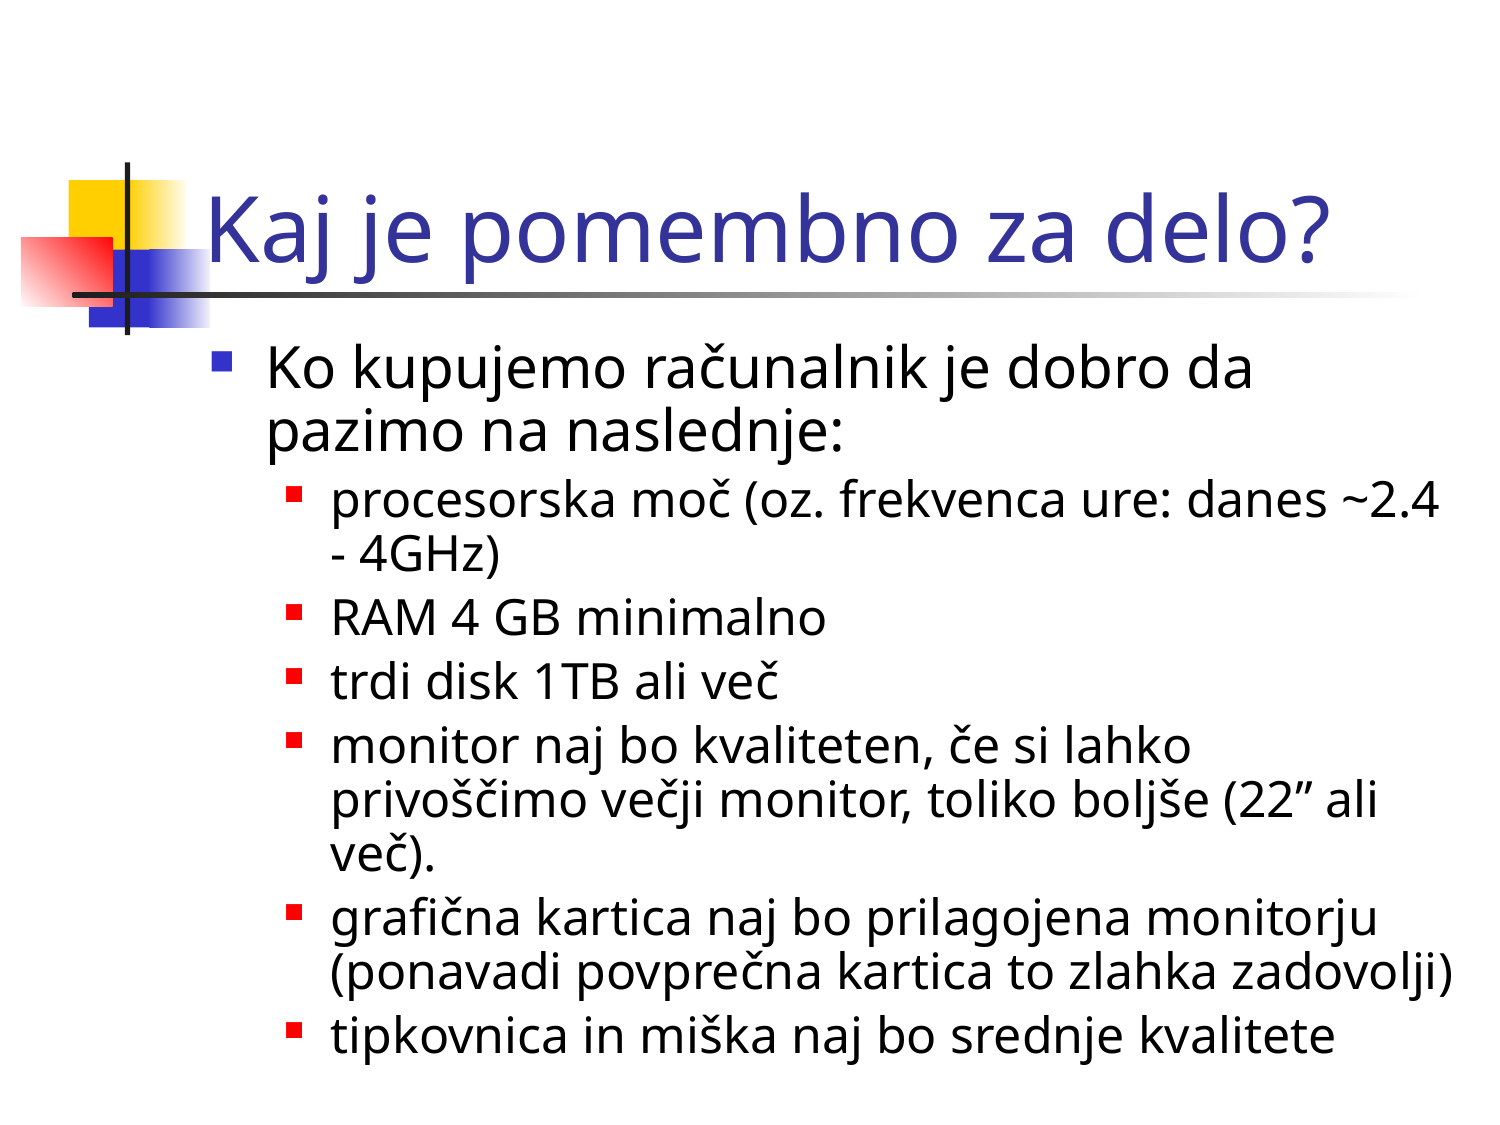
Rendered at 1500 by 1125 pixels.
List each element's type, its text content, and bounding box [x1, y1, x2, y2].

title Kaj je pomembno za delo? [188, 101, 1468, 289]
list Ko kupujemo računalnik je dobro da pazimo na naslednje: procesorska moč (oz. frekvenca ure: danes ~2.4 - 4GHz) RAM 4 GB minimalno trdi disk 1TB ali več monitor naj bo kvaliteten, če si lahko privoščimo večji monitor, toliko boljše (22’’ ali več). grafična kartica naj bo prilagojena monitorju (ponavadi povprečna kartica to zlahka zadovolji) tipkovnica in miška naj bo srednje kvalitete [193, 331, 1469, 1006]
